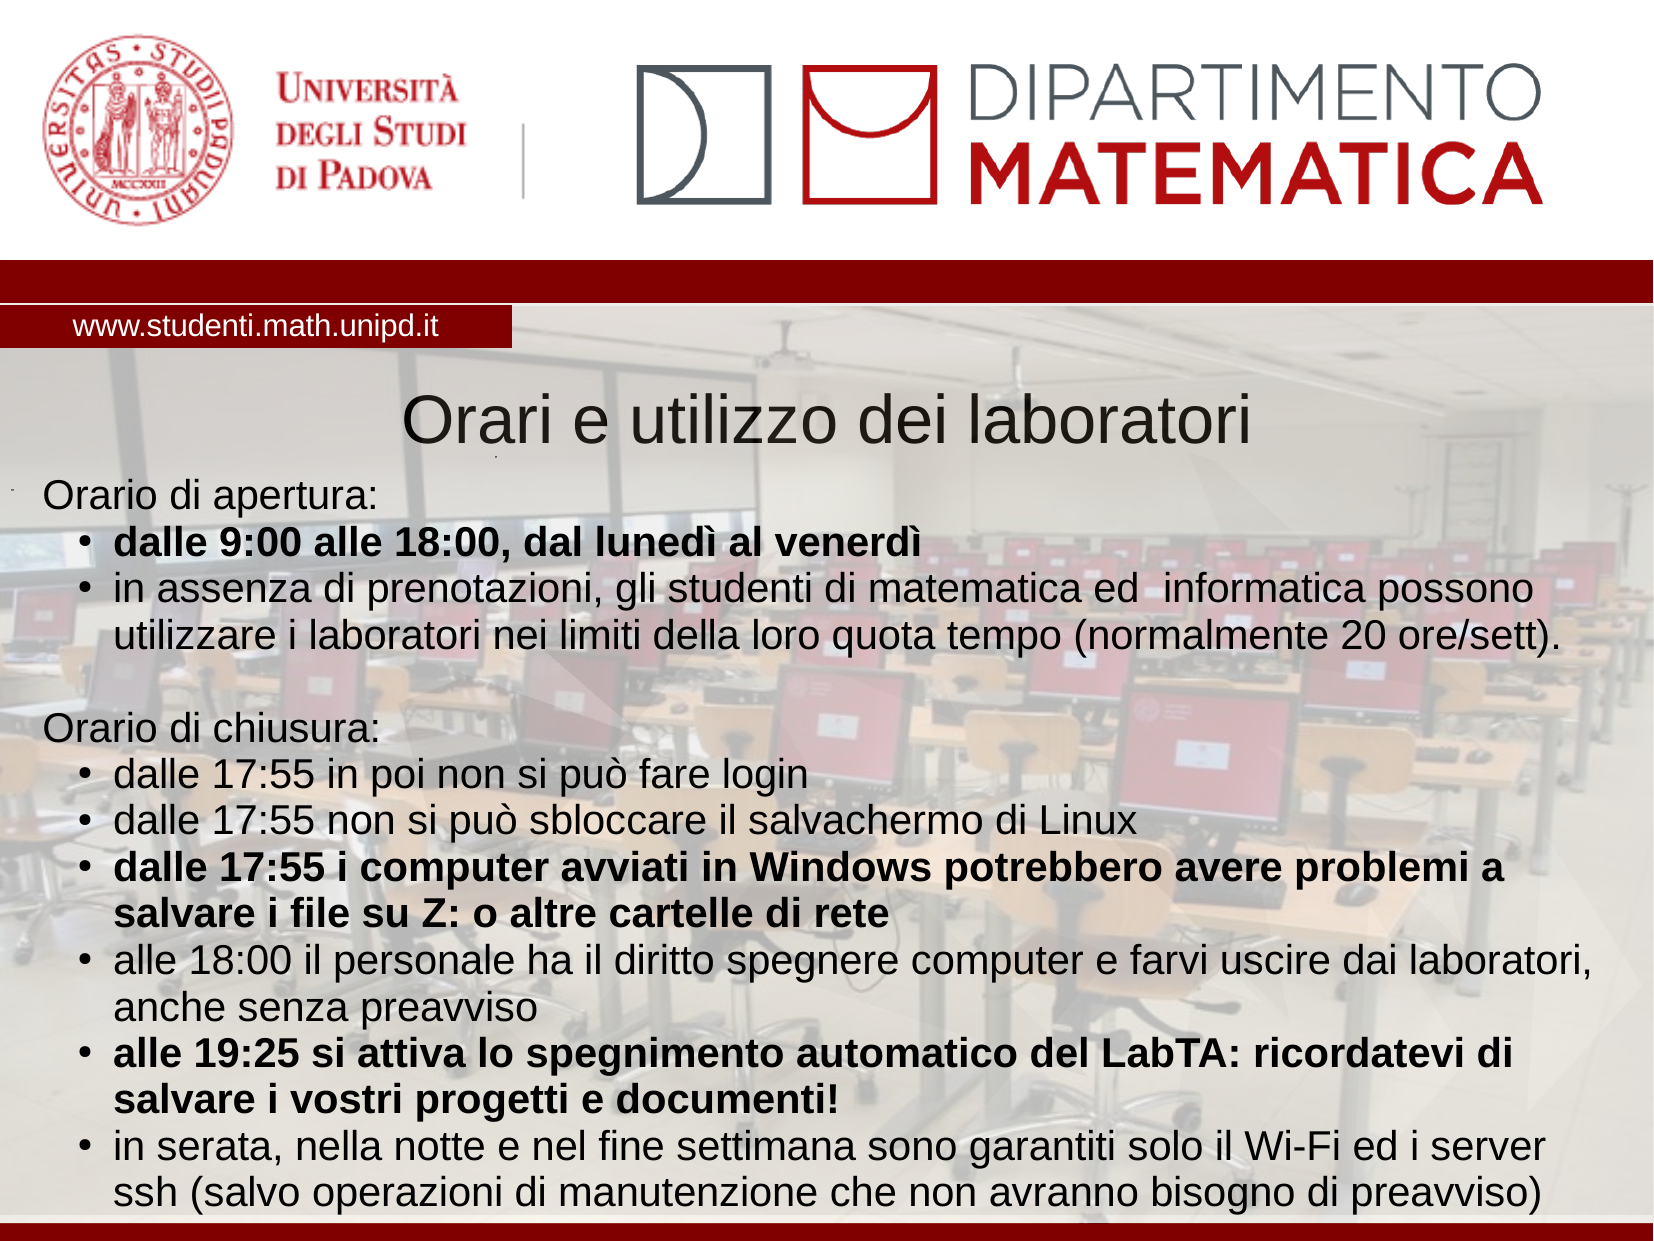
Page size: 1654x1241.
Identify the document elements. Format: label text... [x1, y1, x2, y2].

picture [18, 24, 554, 237]
table_header [1618, 1224, 1652, 1241]
table_header [1, 1224, 27, 1241]
picture [0, 303, 1654, 1224]
picture [636, 63, 1543, 205]
text_box www.studenti.math.unipd.it [0, 301, 512, 352]
text_box Orario di apertura: dalle 9:00 alle 18:00, dal lunedì al venerdì in assenza di prenotazioni, gli studenti di matematica ed informatica possono utilizzare i laboratori nei limiti della loro quota tempo (normalmente 20 ore/sett). Orario di chiusura: dalle 17:55 in poi non si può fare login dalle 17:55 non si può sbloccare il salvachermo di Linux dalle 17:55 i computer avviati in Windows potrebbero avere problemi a salvare i file su Z: o altre cartelle di rete alle 18:00 il personale ha il diritto spegnere computer e farvi uscire dai laboratori, anche senza preavviso alle 19:25 si attiva lo spegnimento automatico del LabTA: ricordatevi di salvare i vostri progetti e documenti! in serata, nella notte e nel fine settimana sono garantiti solo il Wi-Fi ed i server ssh (salvo operazioni di manutenzione che non avranno bisogno di preavviso) [27, 464, 1618, 1241]
table_header [1, 261, 1652, 303]
